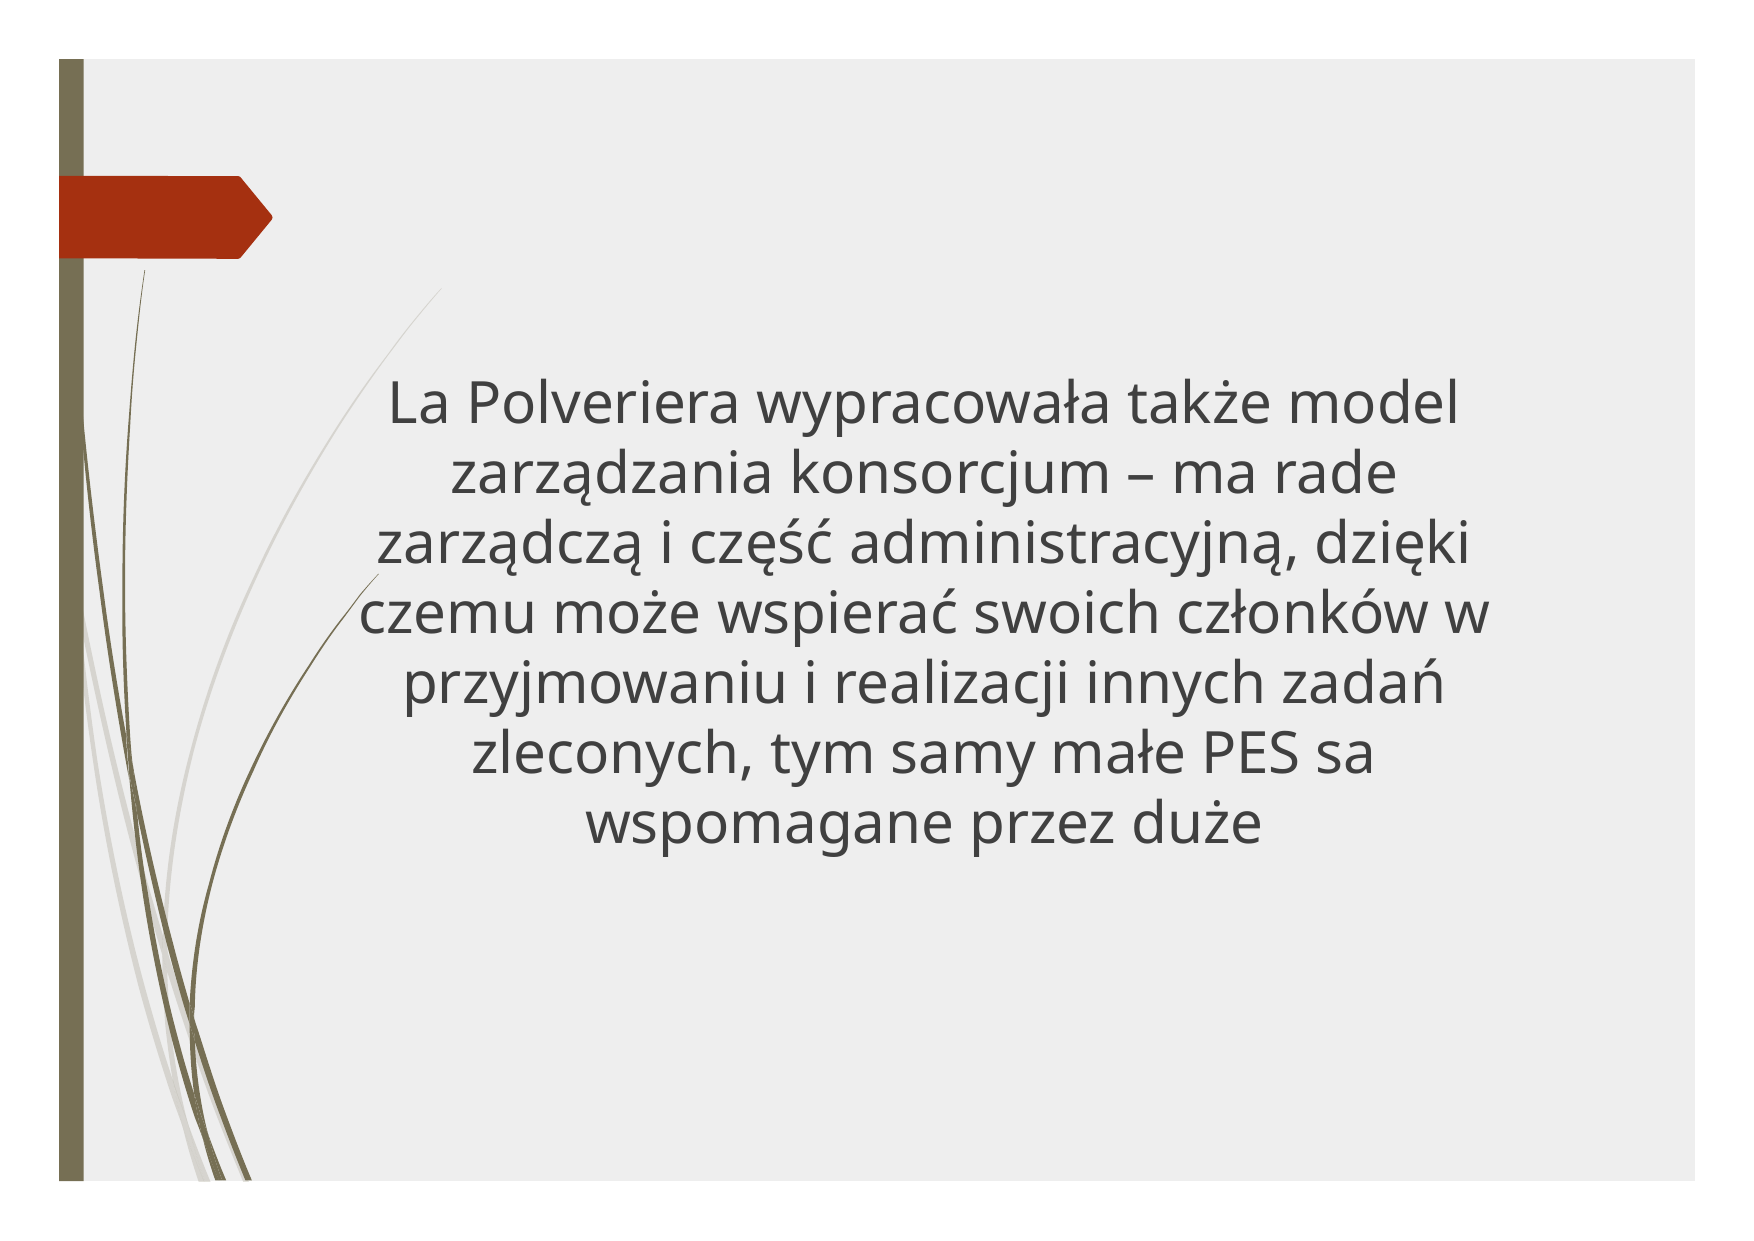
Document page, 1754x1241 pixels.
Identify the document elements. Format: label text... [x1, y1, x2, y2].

list La Polveriera wypracowała także model zarządzania konsorcjum – ma rade zarządczą i część administracyjną, dzięki czemu może wspierać swoich członków w przyjmowaniu i realizacji innych zadań zleconych, tym samy małe PES sa wspomagane przez duże [326, 358, 1523, 977]
